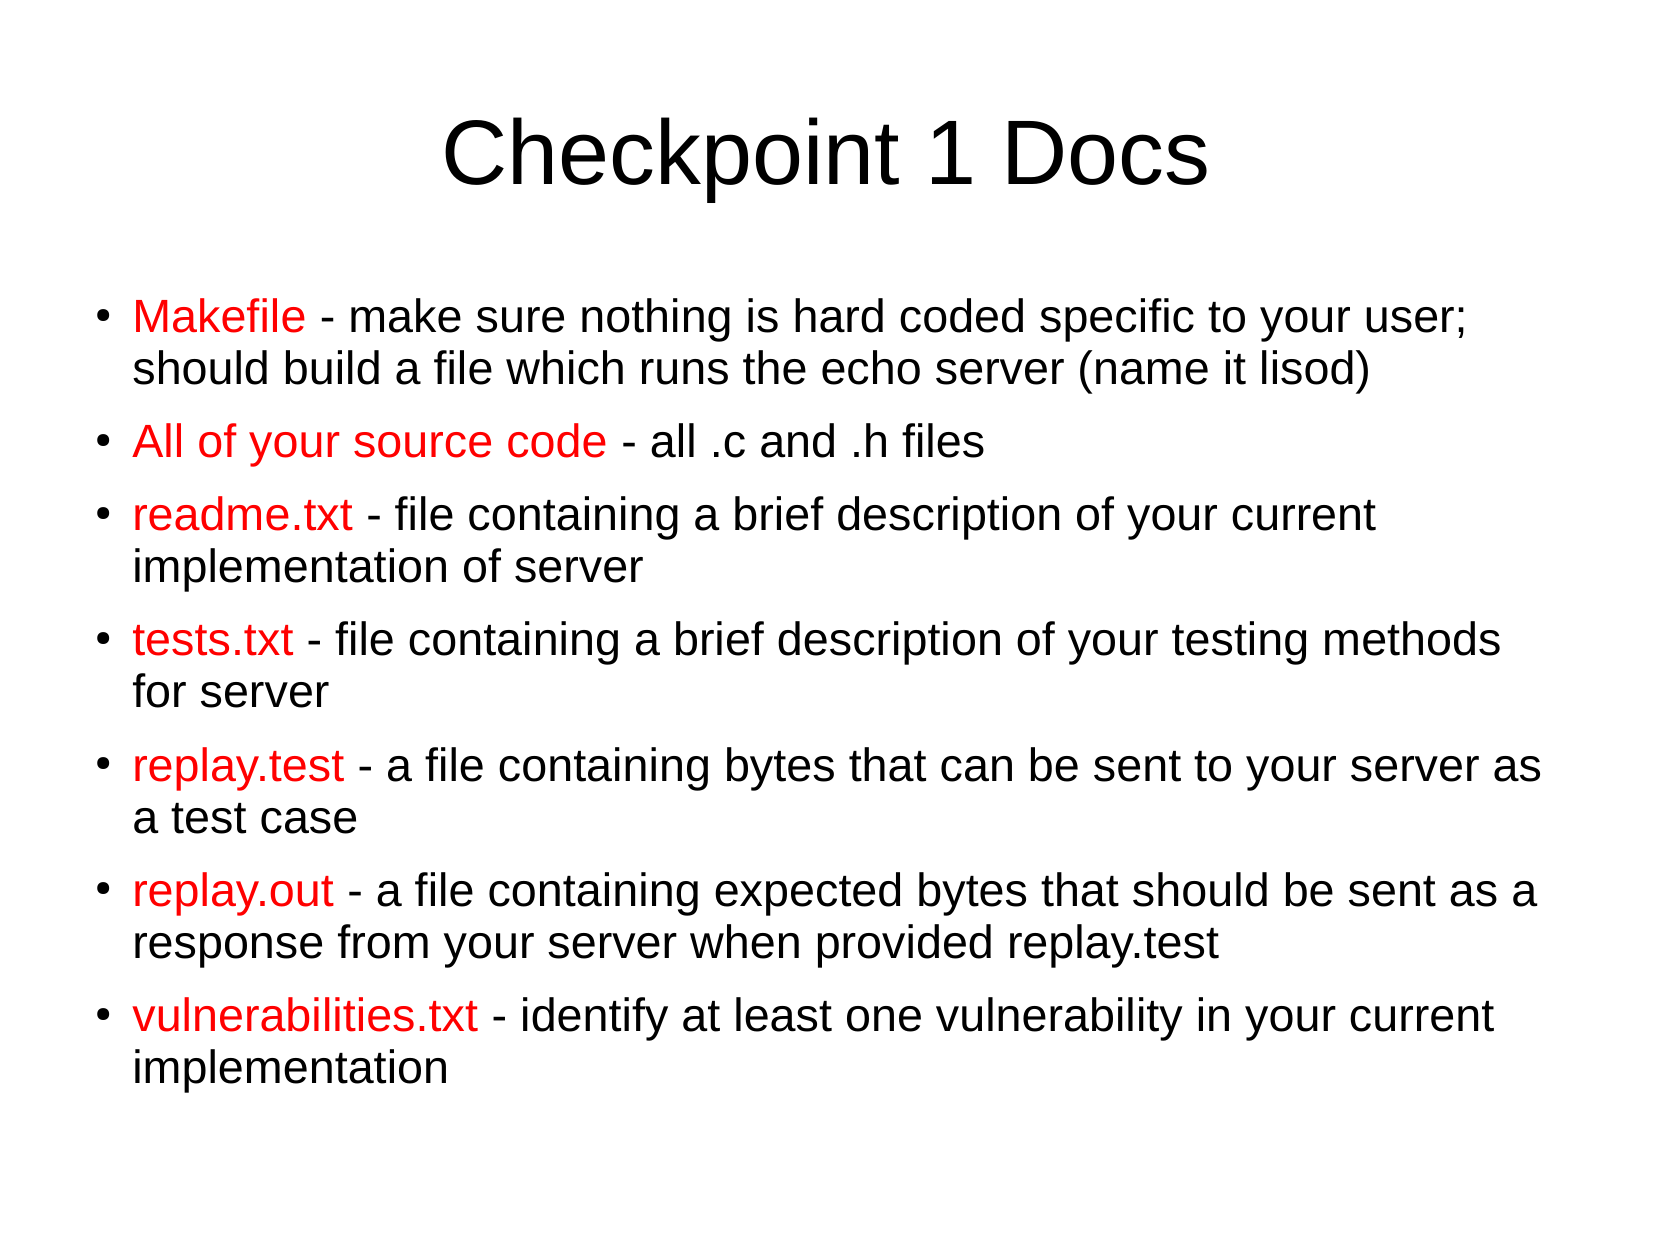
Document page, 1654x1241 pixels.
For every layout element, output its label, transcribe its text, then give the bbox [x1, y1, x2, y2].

list Makefile - make sure nothing is hard coded specific to your user; should build a file which runs the echo server (name it lisod) All of your source code - all .c and .h files readme.txt - file containing a brief description of your current implementation of server tests.txt - file containing a brief description of your testing methods for server replay.test - a file containing bytes that can be sent to your server as a test case replay.out - a file containing expected bytes that should be sent as a response from your server when provided replay.test vulnerabilities.txt - identify at least one vulnerability in your current implementation [82, 290, 1571, 1109]
title Checkpoint 1 Docs [82, 56, 1571, 250]
